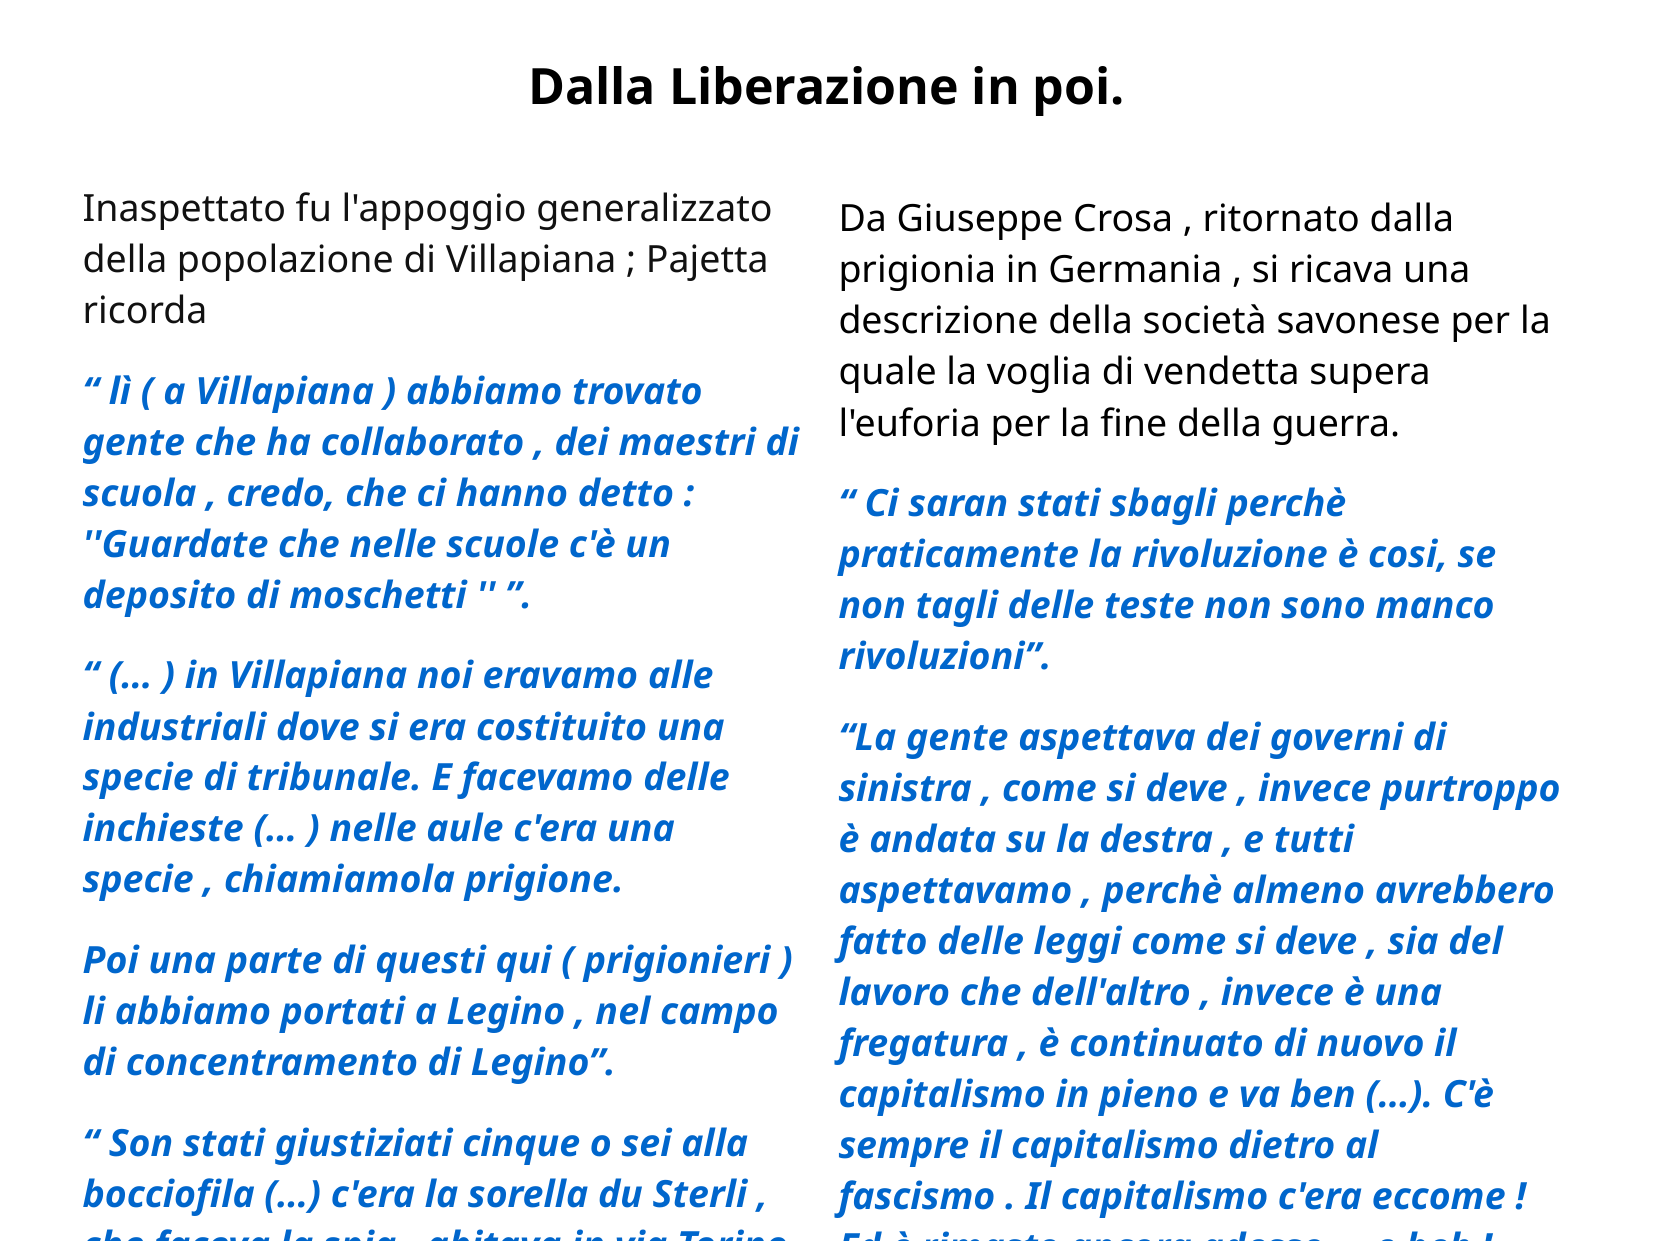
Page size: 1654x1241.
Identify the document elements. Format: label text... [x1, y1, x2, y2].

list Inaspettato fu l'appoggio generalizzato della popolazione di Villapiana ; Pajetta ricorda “ lì ( a Villapiana ) abbiamo trovato gente che ha collaborato , dei maestri di scuola , credo, che ci hanno detto : ''Guardate che nelle scuole c'è un deposito di moschetti '' ”. “ (… ) in Villapiana noi eravamo alle industriali dove si era costituito una specie di tribunale. E facevamo delle inchieste (… ) nelle aule c'era una specie , chiamiamola prigione. Poi una parte di questi qui ( prigionieri ) li abbiamo portati a Legino , nel campo di concentramento di Legino”. “ Son stati giustiziati cinque o sei alla bocciofila (…) c'era la sorella du Sterli , che faceva la spia , abitava in via Torino (… ). Faceva la spia , l'hanno sequestrata , è intervenuto lui in difesa della sorella : se l'hanno eliminata doveva essere eliminata” ( testimonianza di Andrea Valle ). [82, 181, 809, 1216]
list Da Giuseppe Crosa , ritornato dalla prigionia in Germania , si ricava una descrizione della società savonese per la quale la voglia di vendetta supera l'euforia per la fine della guerra. “ Ci saran stati sbagli perchè praticamente la rivoluzione è cosi, se non tagli delle teste non sono manco rivoluzioni”. “La gente aspettava dei governi di sinistra , come si deve , invece purtroppo è andata su la destra , e tutti aspettavamo , perchè almeno avrebbero fatto delle leggi come si deve , sia del lavoro che dell'altro , invece è una fregatura , è continuato di nuovo il capitalismo in pieno e va ben (…). C'è sempre il capitalismo dietro al fascismo . Il capitalismo c'era eccome ! Ed è rimasto ancora adesso … e beh ! Comanda il capitale !”. ( testimonianza di Armando Brizio ). [838, 191, 1565, 1075]
title Dalla Liberazione in poi. [82, 0, 1571, 189]
